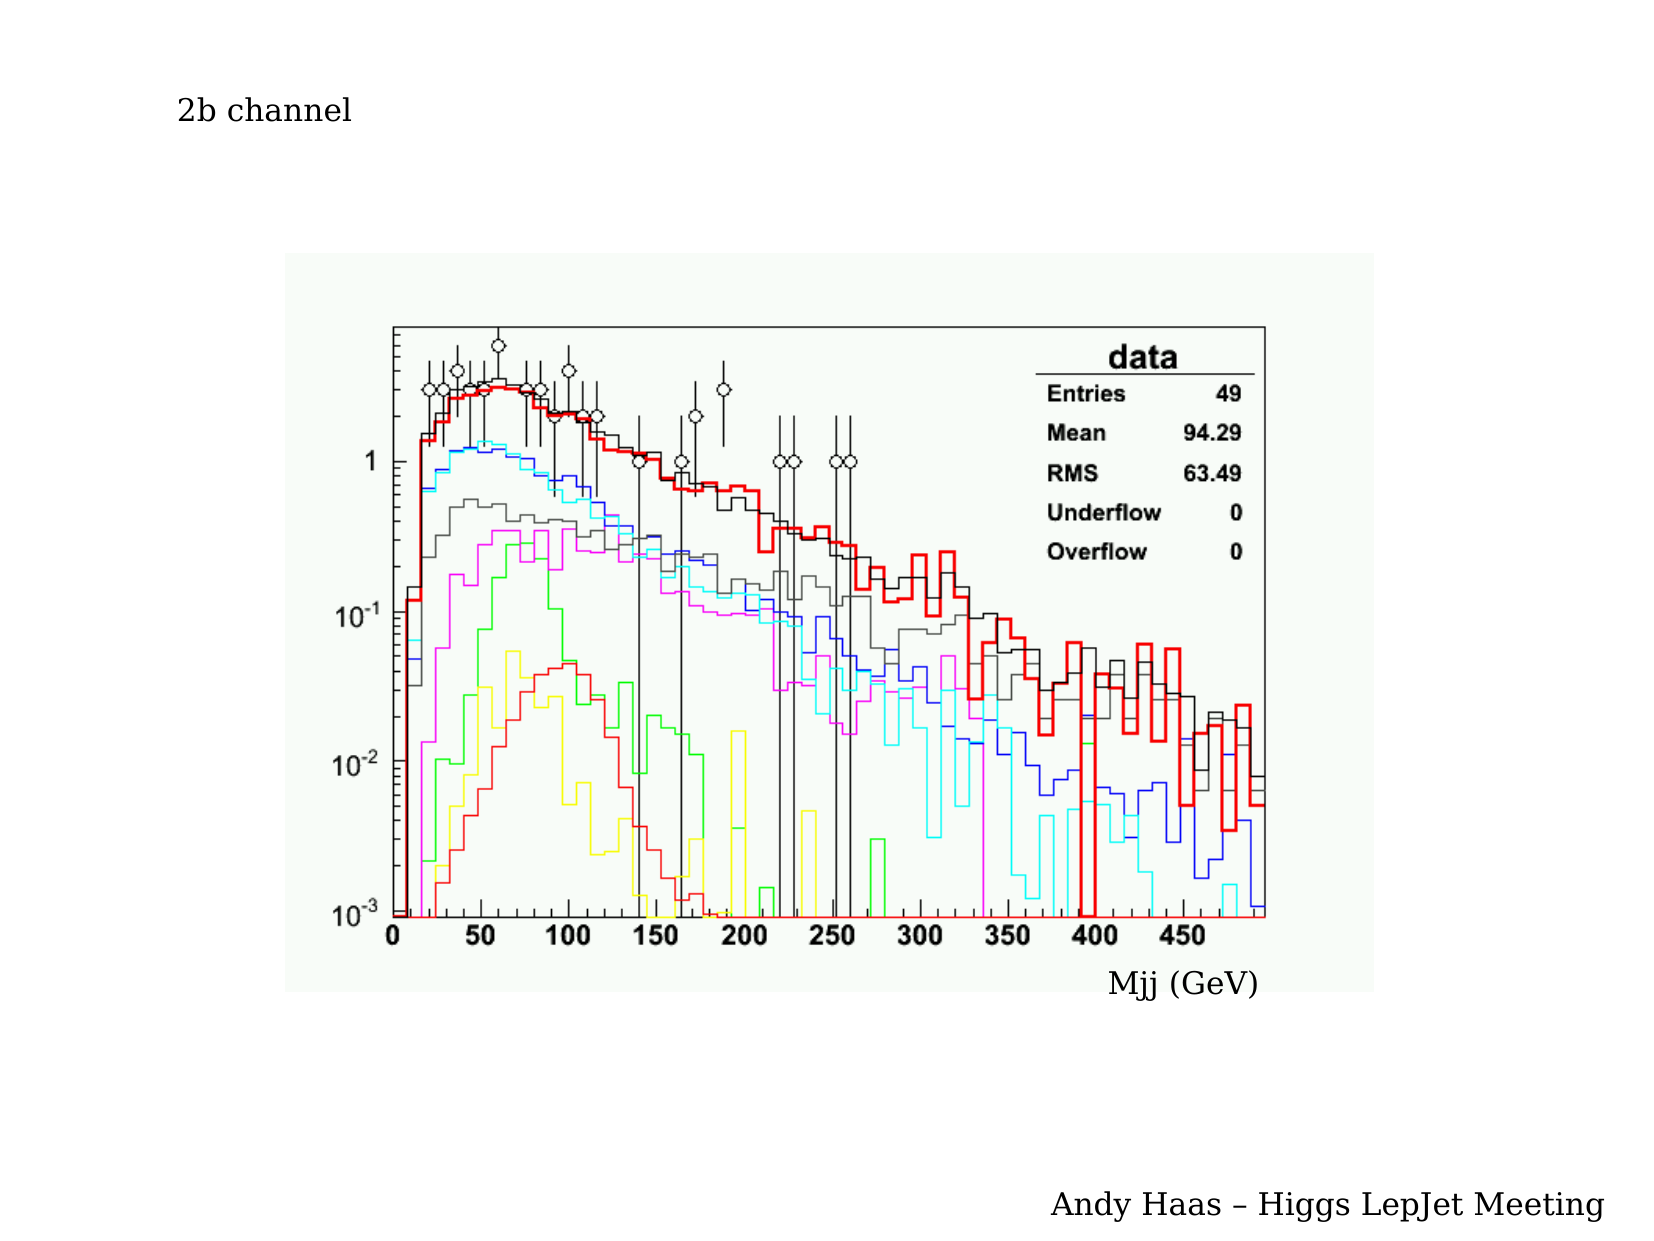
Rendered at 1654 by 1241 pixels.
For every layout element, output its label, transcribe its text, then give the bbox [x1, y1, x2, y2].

text_box 2b channel [176, 92, 353, 129]
text_box Mjj (GeV) [1107, 965, 1260, 1002]
picture [285, 253, 1374, 992]
